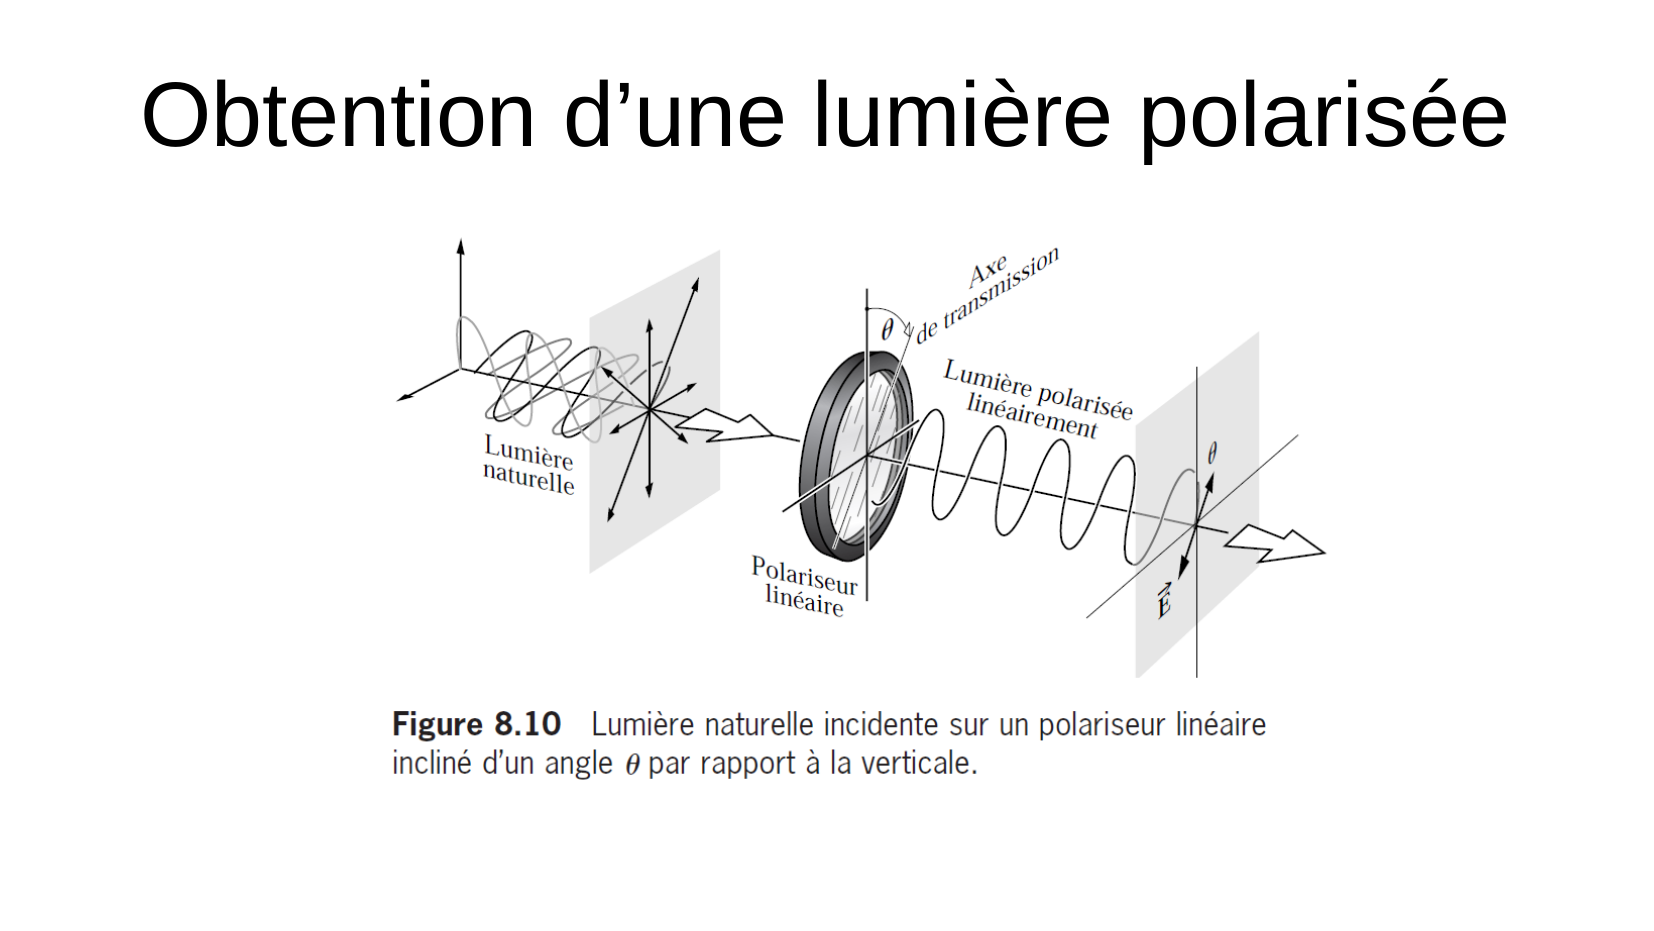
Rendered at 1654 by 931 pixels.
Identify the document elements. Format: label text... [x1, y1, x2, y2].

picture [360, 192, 1382, 802]
title Obtention d’une lumière polarisée [82, 37, 1571, 193]
